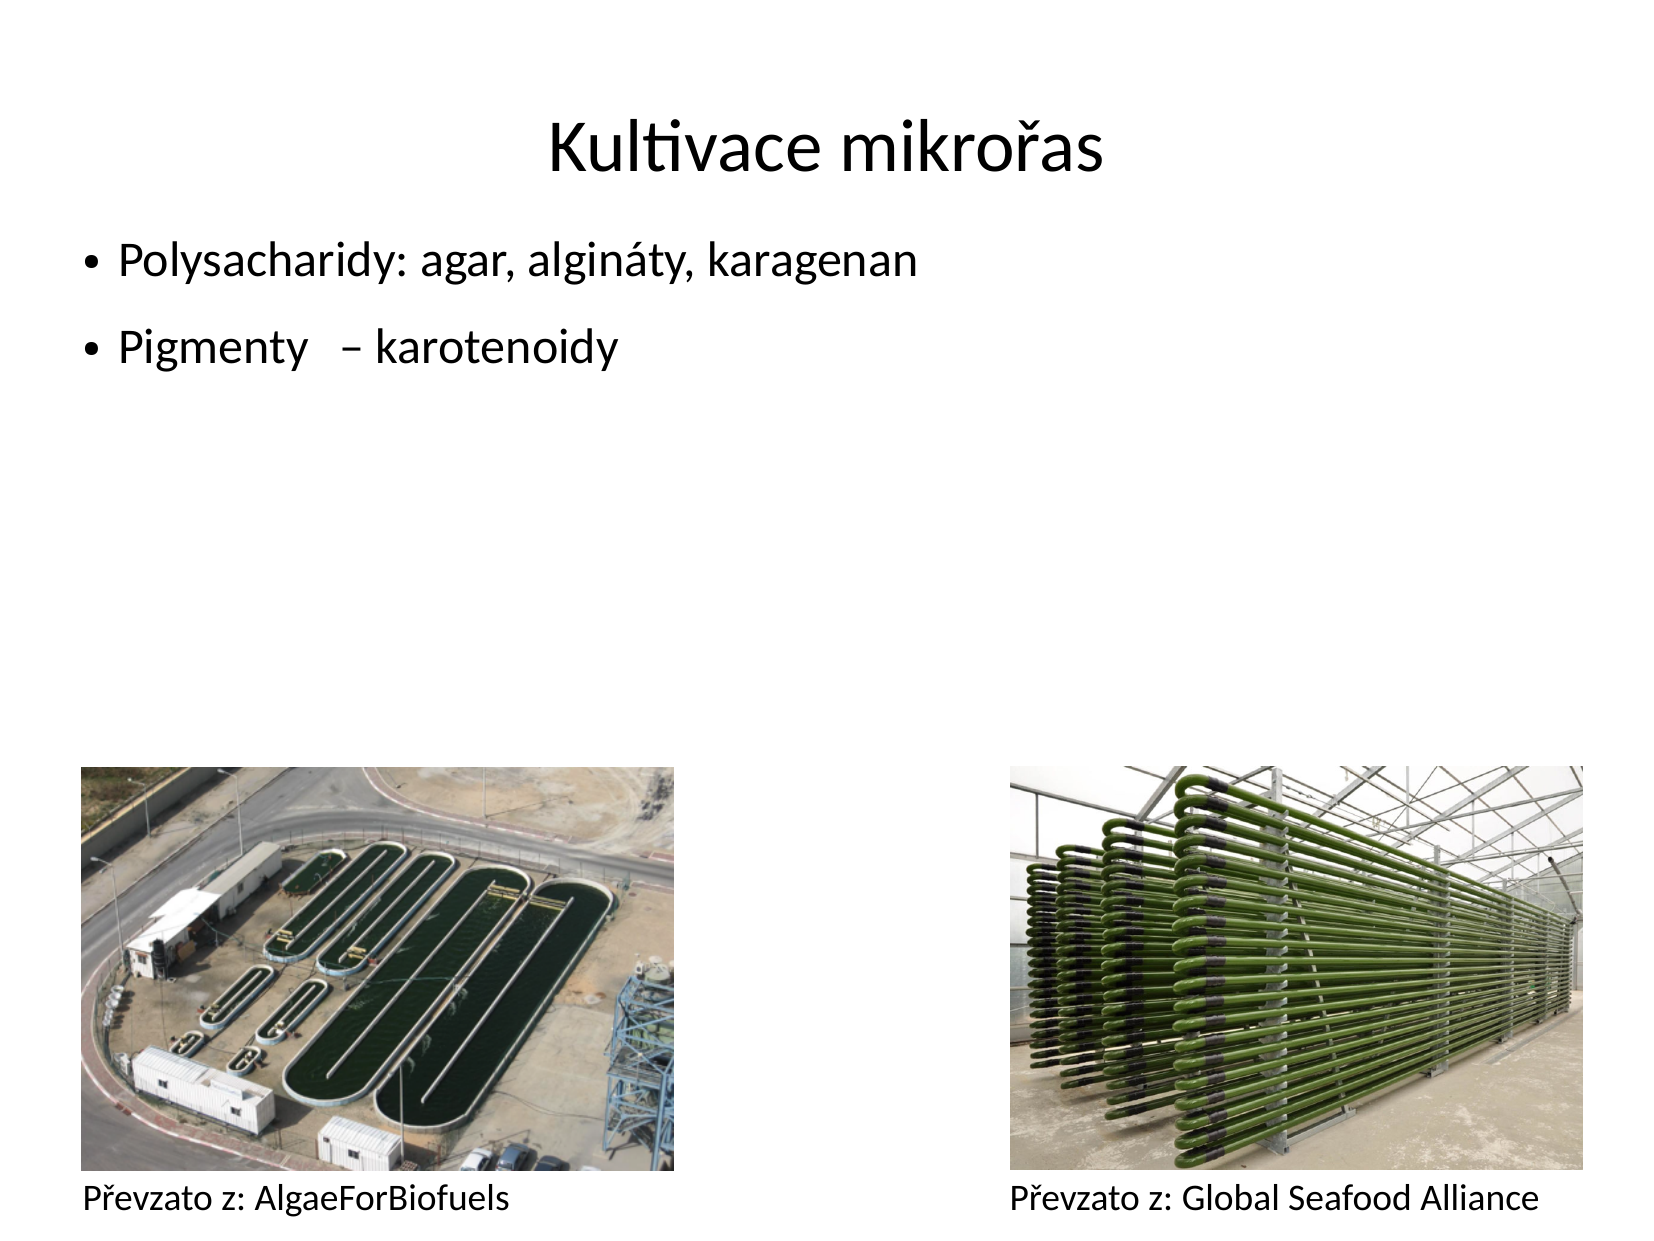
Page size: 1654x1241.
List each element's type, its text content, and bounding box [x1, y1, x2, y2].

picture [81, 767, 674, 1171]
title Kultivace mikrořas [82, 49, 1571, 231]
text_box Převzato z: Global Seafood Alliance [994, 1175, 1556, 1228]
picture [1010, 766, 1583, 1170]
text_box Převzato z: AlgaeForBiofuels [67, 1175, 629, 1228]
subtitle Polysacharidy: agar, algináty, karagenan Pigmenty – karotenoidy [82, 231, 1571, 951]
